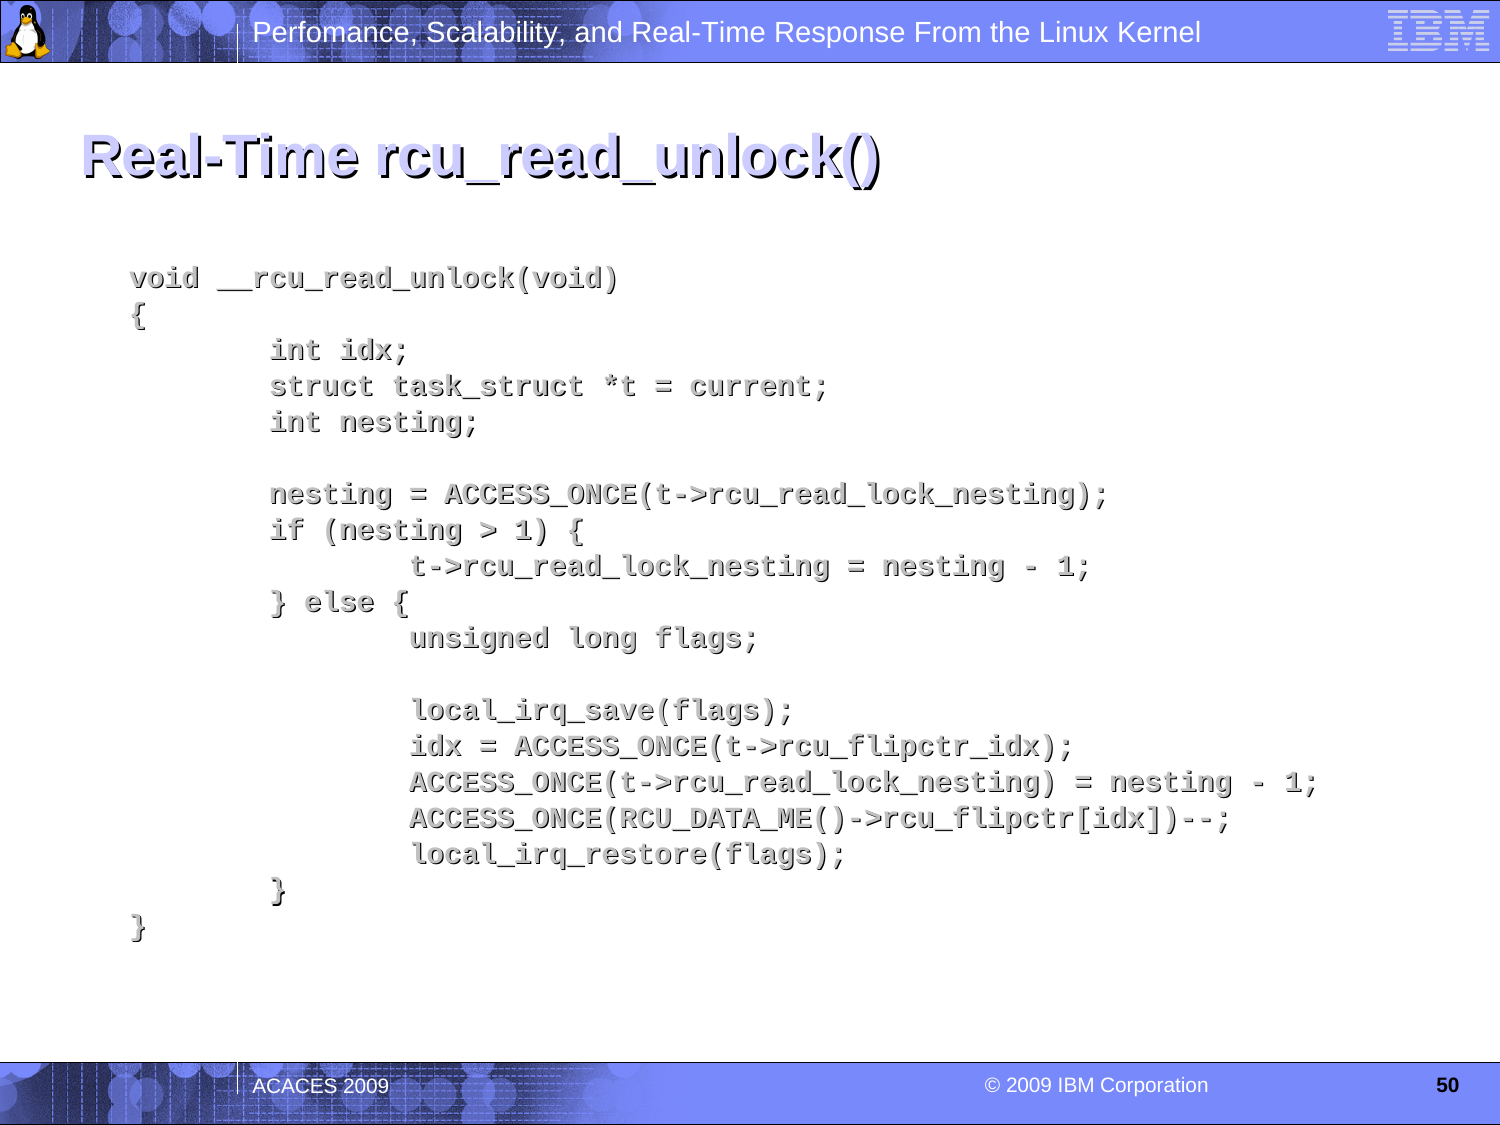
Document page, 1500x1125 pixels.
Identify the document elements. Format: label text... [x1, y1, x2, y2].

picture [1, 1, 1500, 62]
title Real-Time rcu_read_unlock() [79, 116, 1433, 199]
text_box void __rcu_read_unlock(void) { int idx; struct task_struct *t = current; int nesting; nesting = ACCESS_ONCE(t->rcu_read_lock_nesting); if (nesting > 1) { t->rcu_read_lock_nesting = nesting - 1; } else { unsigned long flags; local_irq_save(flags); idx = ACCESS_ONCE(t->rcu_flipctr_idx); ACCESS_ONCE(t->rcu_read_lock_nesting) = nesting - 1; ACCESS_ONCE(RCU_DATA_ME()->rcu_flipctr[idx])--; local_irq_restore(flags); } } [114, 256, 1386, 952]
picture [0, 1063, 1500, 1124]
